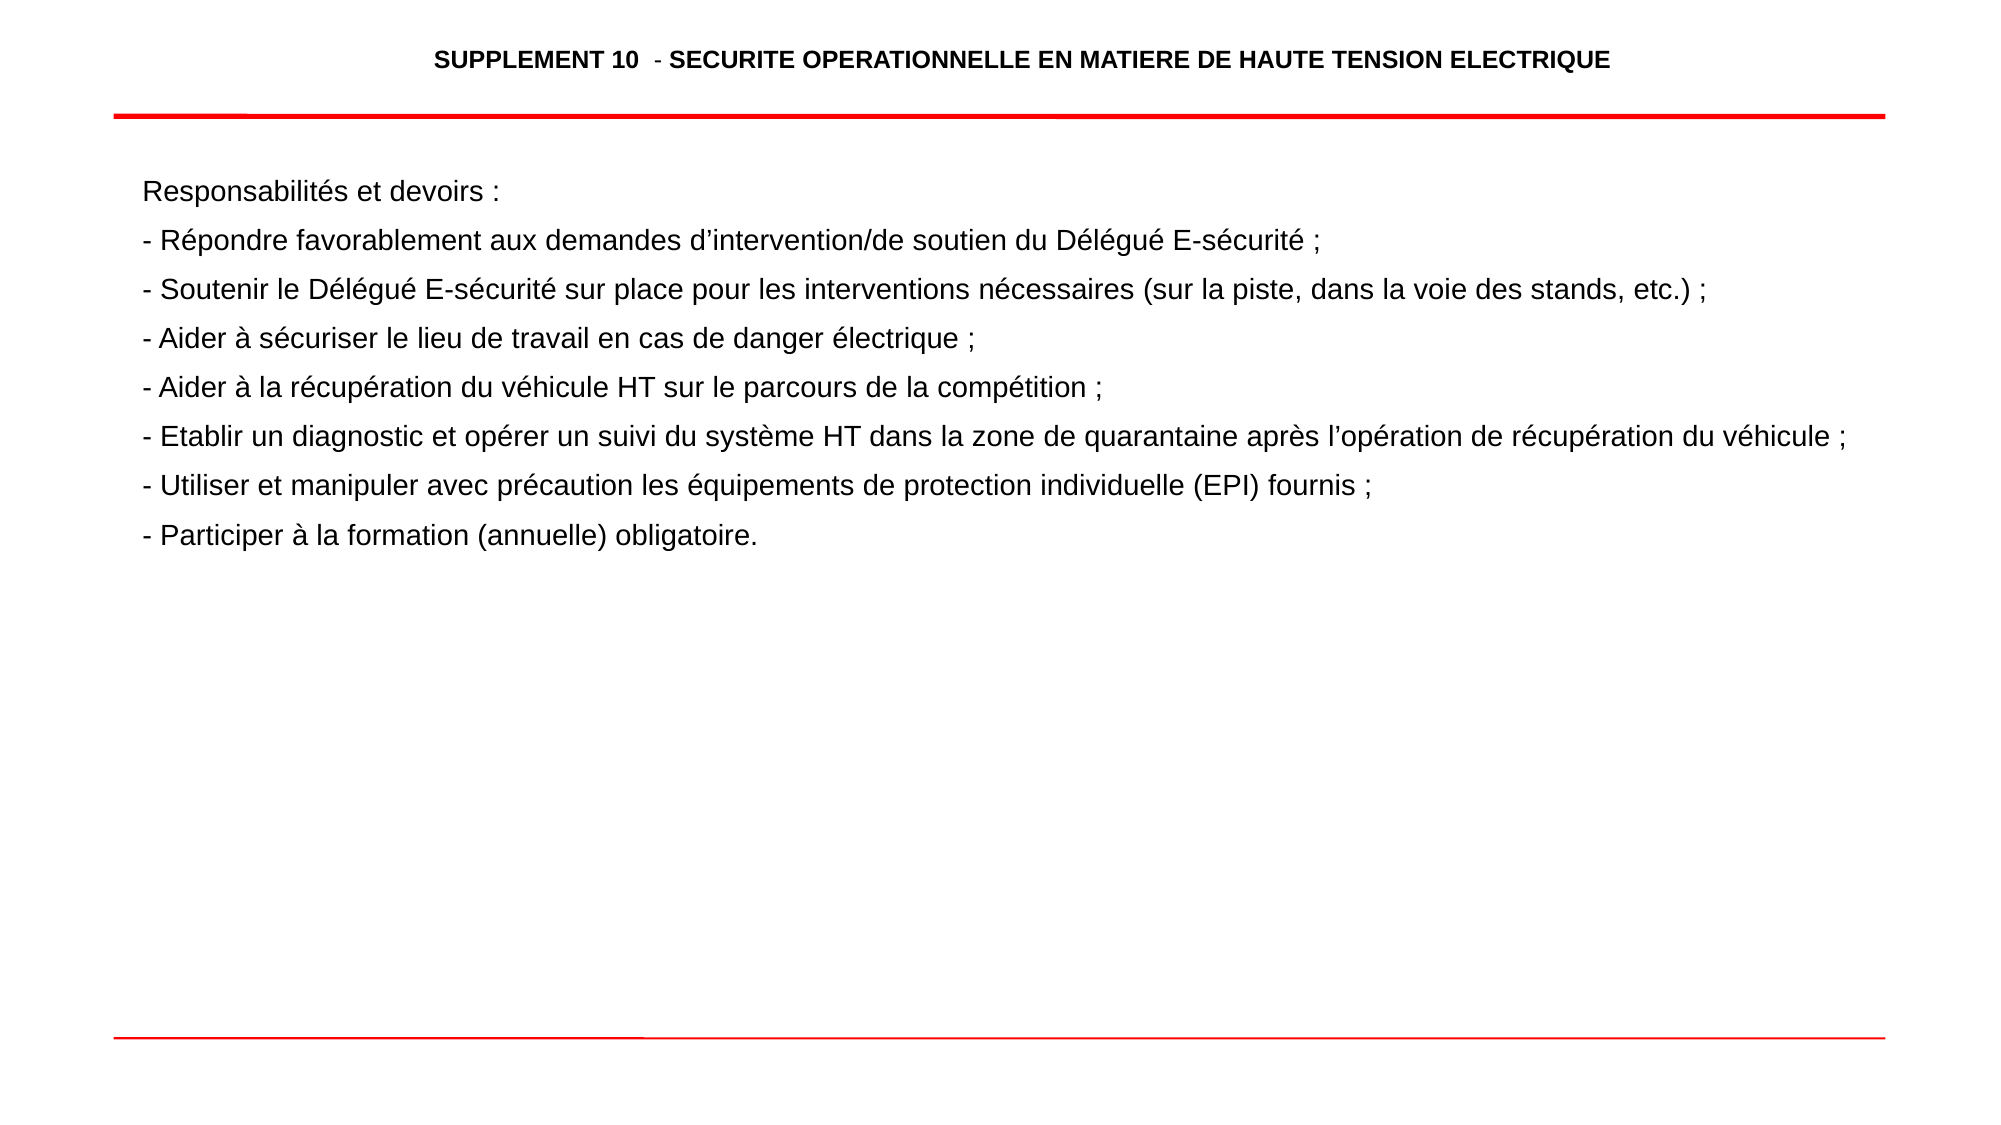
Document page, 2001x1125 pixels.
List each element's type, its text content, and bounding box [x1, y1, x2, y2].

text_box Responsabilités et devoirs : - Répondre favorablement aux demandes d’intervention/de soutien du Délégué E-sécurité ; - Soutenir le Délégué E-sécurité sur place pour les interventions nécessaires (sur la piste, dans la voie des stands, etc.) ; - Aider à sécuriser le lieu de travail en cas de danger électrique ; - Aider à la récupération du véhicule HT sur le parcours de la compétition ; - Etablir un diagnostic et opérer un suivi du système HT dans la zone de quarantaine après l’opération de récupération du véhicule ; - Utiliser et manipuler avec précaution les équipements de protection individuelle (EPI) fournis ; - Participer à la formation (annuelle) obligatoire. [127, 150, 1872, 579]
text_box SUPPLEMENT 10 - SECURITE OPERATIONNELLE EN MATIERE DE HAUTE TENSION ELECTRIQUE [173, 38, 1895, 82]
